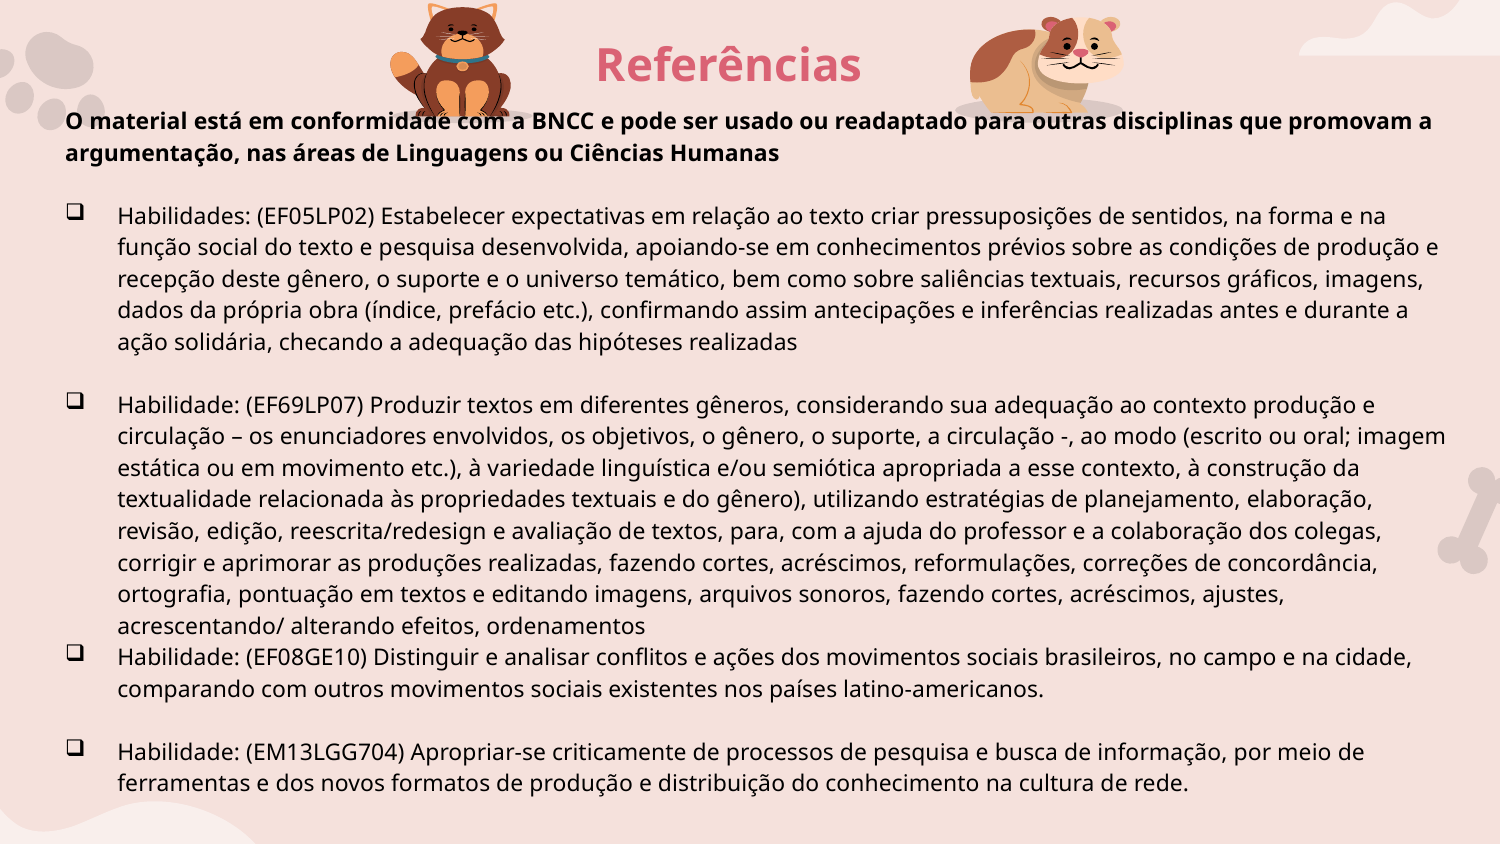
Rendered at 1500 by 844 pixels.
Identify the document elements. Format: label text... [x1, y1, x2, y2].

text_box [955, 16, 1124, 123]
title Referências [508, 17, 950, 109]
list O material está em conformidade com a BNCC e pode ser usado ou readaptado para outras disciplinas que promovam a argumentação, nas áreas de Linguagens ou Ciências Humanas Habilidades: (EF05LP02) Estabelecer expectativas em relação ao texto criar pressuposições de sentidos, na forma e na função social do texto e pesquisa desenvolvida, apoiando-se em conhecimentos prévios sobre as condições de produção e recepção deste gênero, o suporte e o universo temático, bem como sobre saliências textuais, recursos gráficos, imagens, dados da própria obra (índice, prefácio etc.), confirmando assim antecipações e inferências realizadas antes e durante a ação solidária, checando a adequação das hipóteses realizadas Habilidade: (EF69LP07) Produzir textos em diferentes gêneros, considerando sua adequação ao contexto produção e circulação – os enunciadores envolvidos, os objetivos, o gênero, o suporte, a circulação -, ao modo (escrito ou oral; imagem estática ou em movimento etc.), à variedade linguística e/ou semiótica apropriada a esse contexto, à construção da textualidade relacionada às propriedades textuais e do gênero), utilizando estratégias de planejamento, elaboração, revisão, edição, reescrita/redesign e avaliação de textos, para, com a ajuda do professor e a colaboração dos colegas, corrigir e aprimorar as produções realizadas, fazendo cortes, acréscimos, reformulações, correções de concordância, ortografia, pontuação em textos e editando imagens, arquivos sonoros, fazendo cortes, acréscimos, ajustes, acrescentando/ alterando efeitos, ordenamentos Habilidade: (EF08GE10) Distinguir e analisar conflitos e ações dos movimentos sociais brasileiros, no campo e na cidade, comparando com outros movimentos sociais existentes nos países latino-americanos. Habilidade: (EM13LGG704) Apropriar-se criticamente de processos de pesquisa e busca de informação, por meio de ferramentas e dos novos formatos de produção e distribuição do conhecimento na cultura de rede. [27, 194, 1473, 649]
text_box [390, 3, 533, 124]
